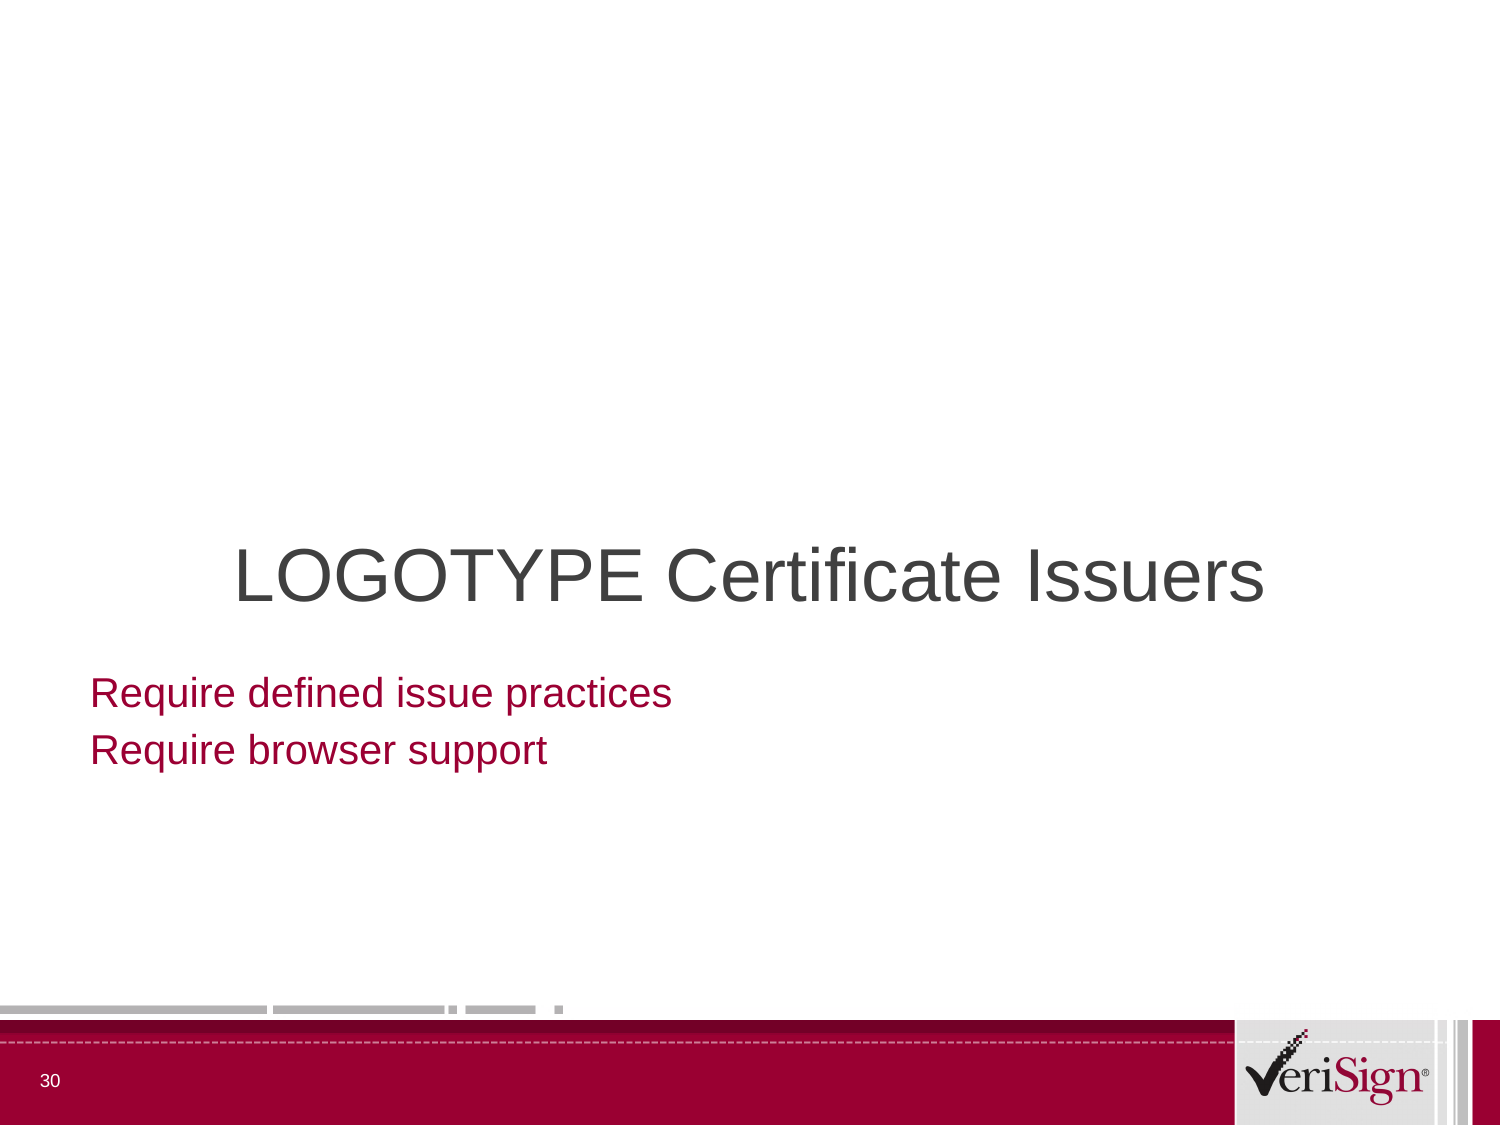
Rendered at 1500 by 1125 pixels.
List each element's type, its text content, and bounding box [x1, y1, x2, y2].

title LOGOTYPE Certificate Issuers [75, 387, 1426, 662]
list Require defined issue practices Require browser support [75, 662, 1426, 1026]
